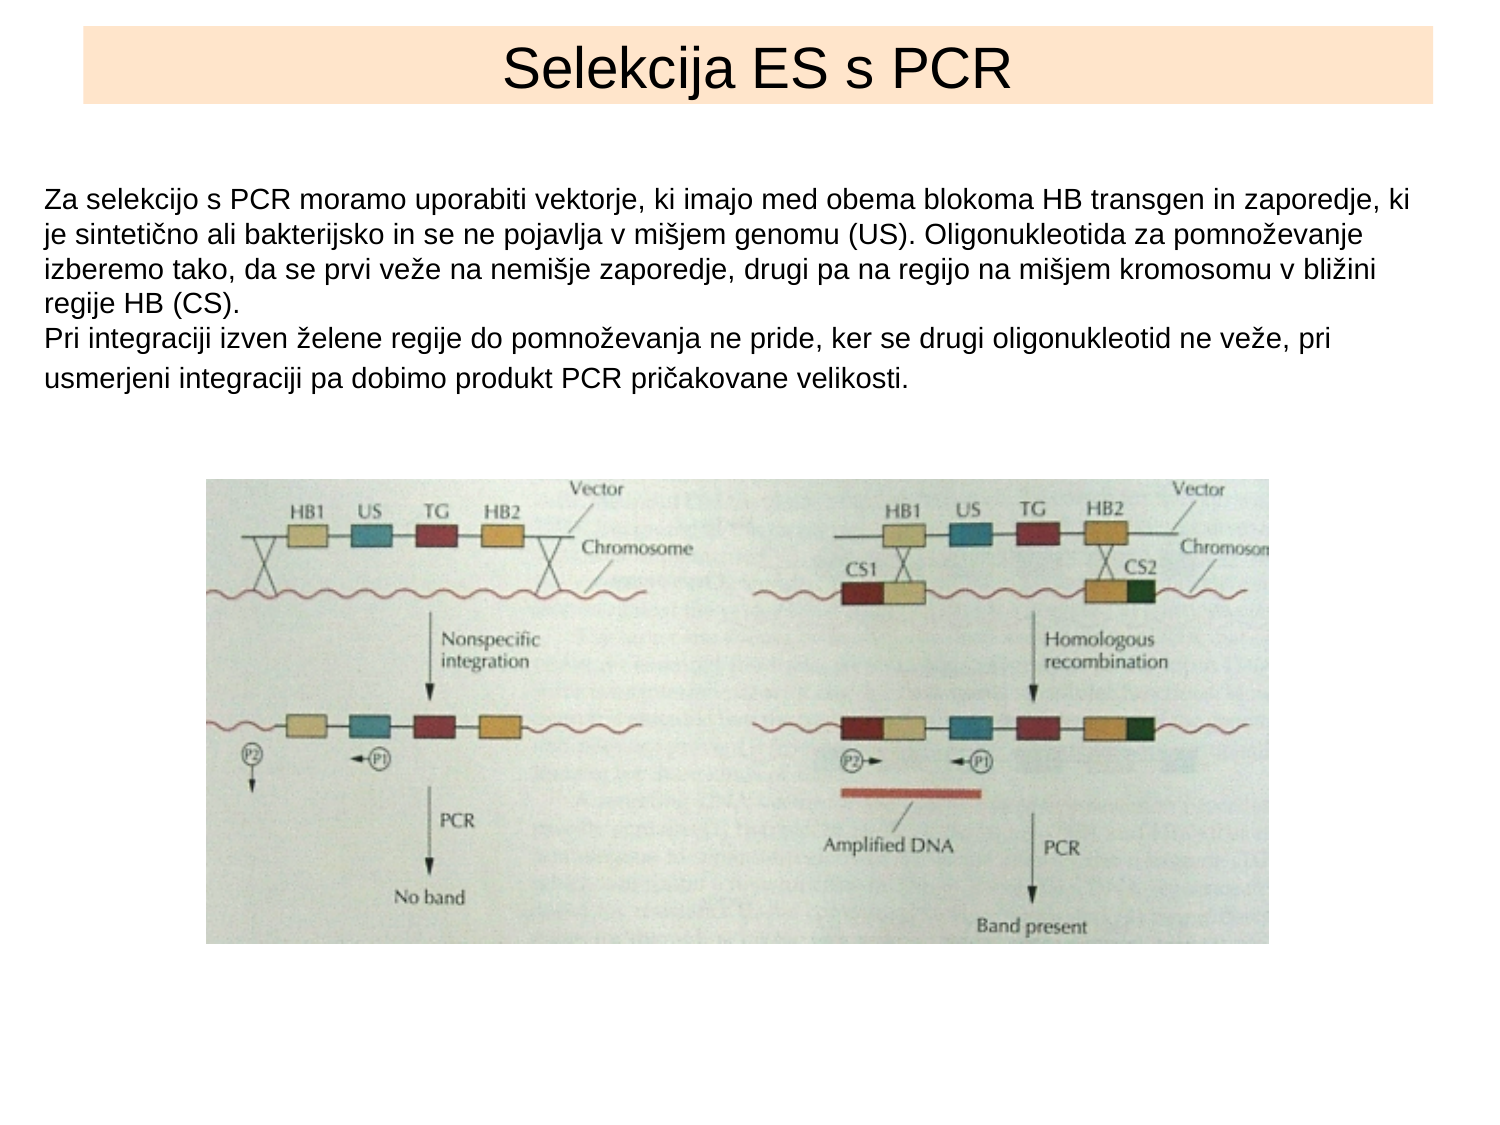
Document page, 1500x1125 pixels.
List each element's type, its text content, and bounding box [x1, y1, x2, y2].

chart [206, 479, 1270, 945]
text_box Za selekcijo s PCR moramo uporabiti vektorje, ki imajo med obema blokoma HB transgen in zaporedje, ki je sintetično ali bakterijsko in se ne pojavlja v mišjem genomu (US). Oligonukleotida za pomnoževanje izberemo tako, da se prvi veže na nemišje zaporedje, drugi pa na regijo na mišjem kromosomu v bližini regije HB (CS). Pri integraciji izven želene regije do pomnoževanja ne pride, ker se drugi oligonukleotid ne veže, pri usmerjeni integraciji pa dobimo produkt PCR pričakovane velikosti. [29, 172, 1447, 403]
picture [206, 479, 1269, 944]
text_box Selekcija ES s PCR [83, 26, 1434, 104]
